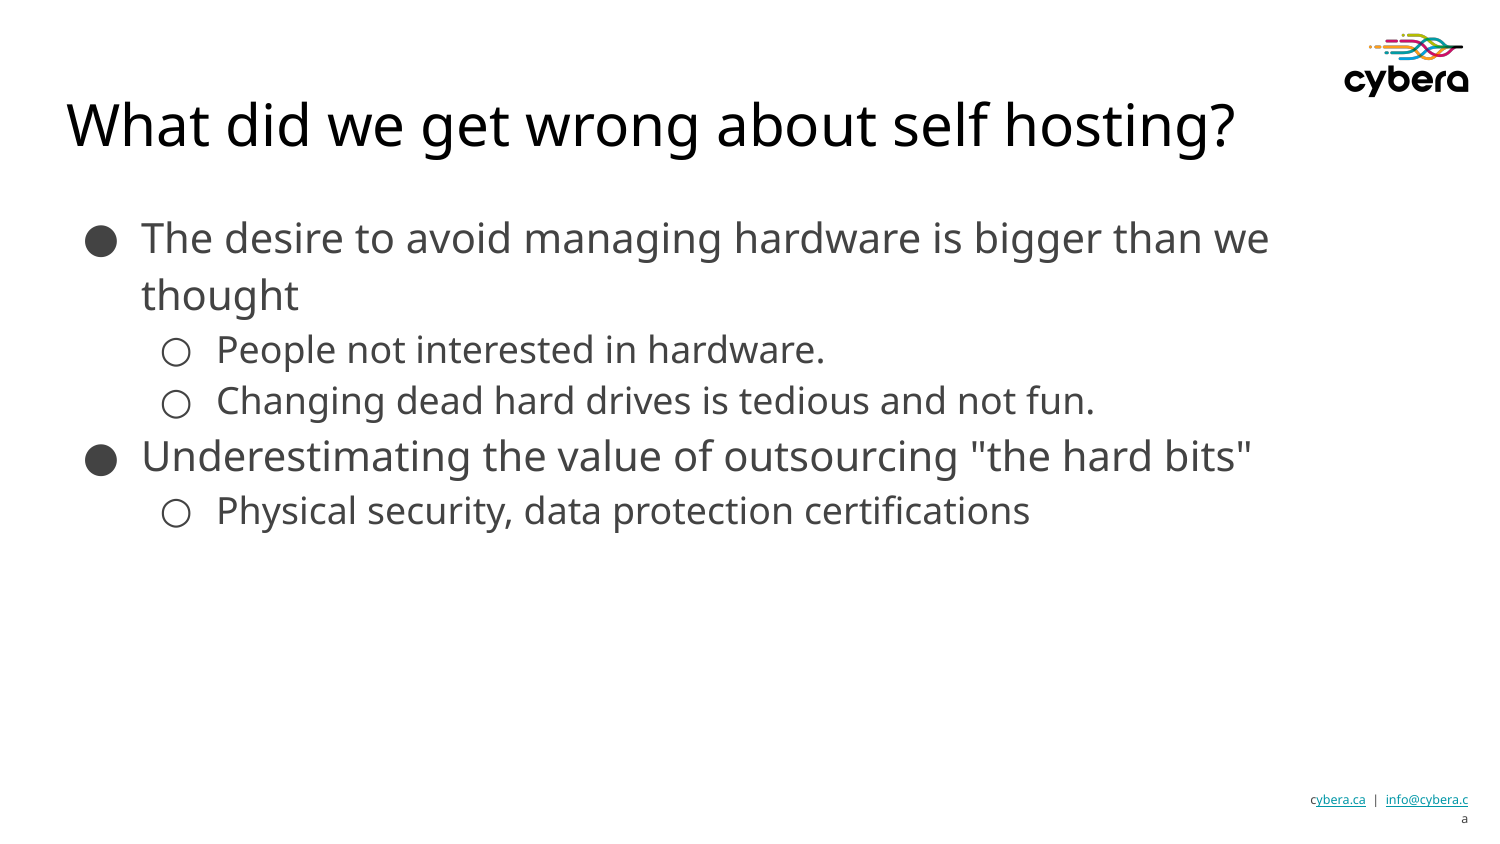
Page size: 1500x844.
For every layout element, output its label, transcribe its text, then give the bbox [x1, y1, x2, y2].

picture [1344, 33, 1469, 98]
list The desire to avoid managing hardware is bigger than we thought People not interested in hardware. Changing dead hard drives is tedious and not fun. Underestimating the value of outsourcing "the hard bits" Physical security, data protection certifications [51, 189, 1451, 750]
title What did we get wrong about self hosting? [51, 72, 1314, 167]
